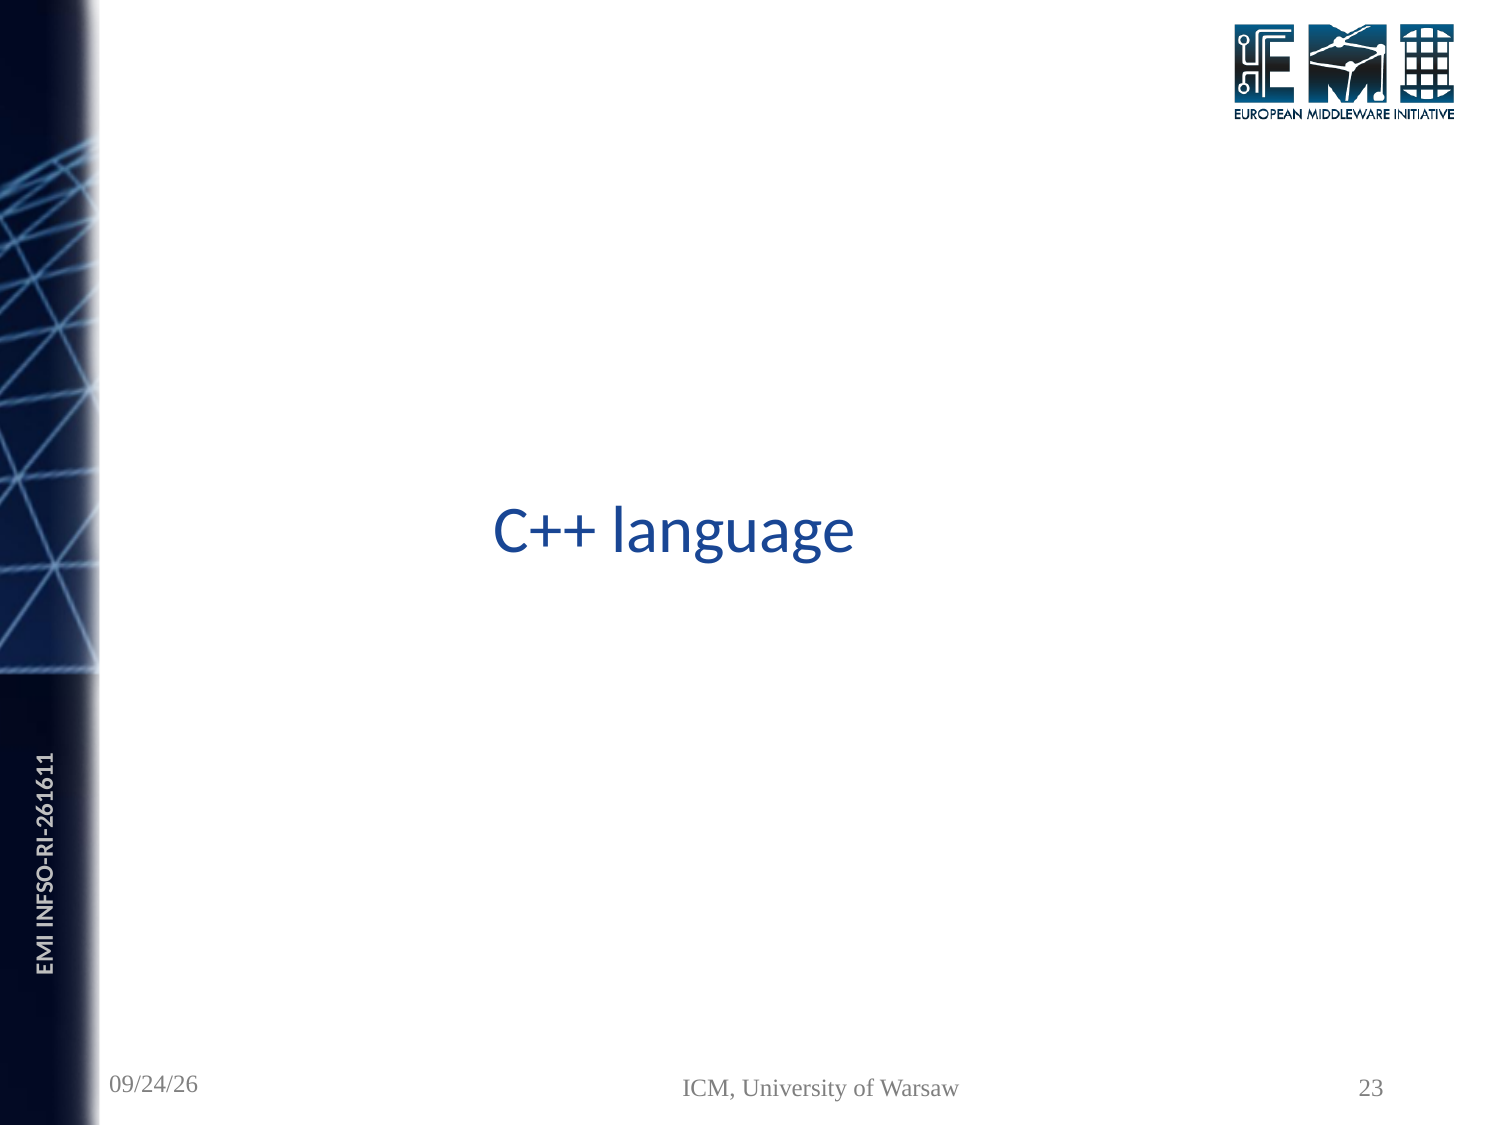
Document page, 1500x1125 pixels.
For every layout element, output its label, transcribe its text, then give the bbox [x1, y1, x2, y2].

subtitle C++ language [112, 44, 1238, 1006]
picture [1185, 8, 1500, 140]
picture [0, 0, 111, 1125]
